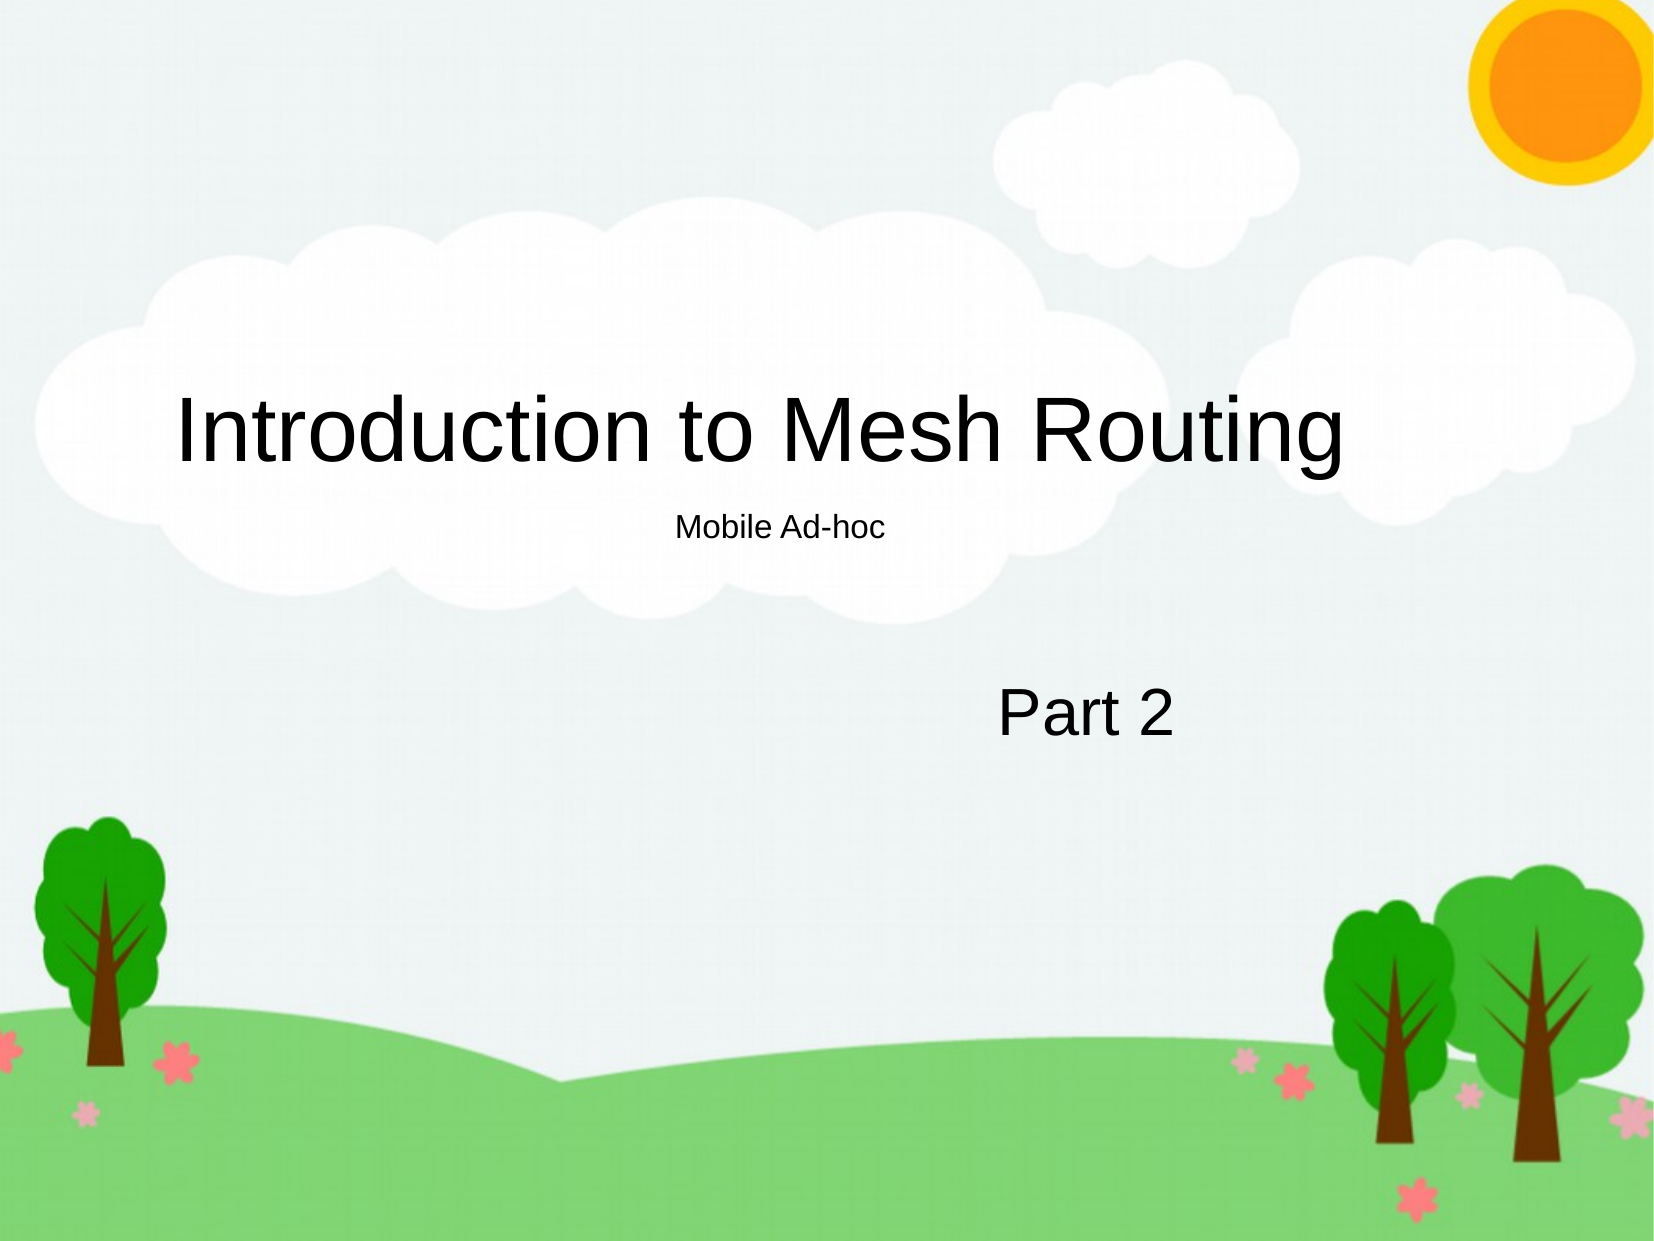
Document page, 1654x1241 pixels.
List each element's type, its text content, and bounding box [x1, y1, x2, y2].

text_box Mobile Ad-hoc [660, 501, 931, 577]
subtitle Part 2 [661, 632, 1512, 792]
picture [0, 0, 1654, 1241]
title Introduction to Mesh Routing [47, 283, 1512, 577]
